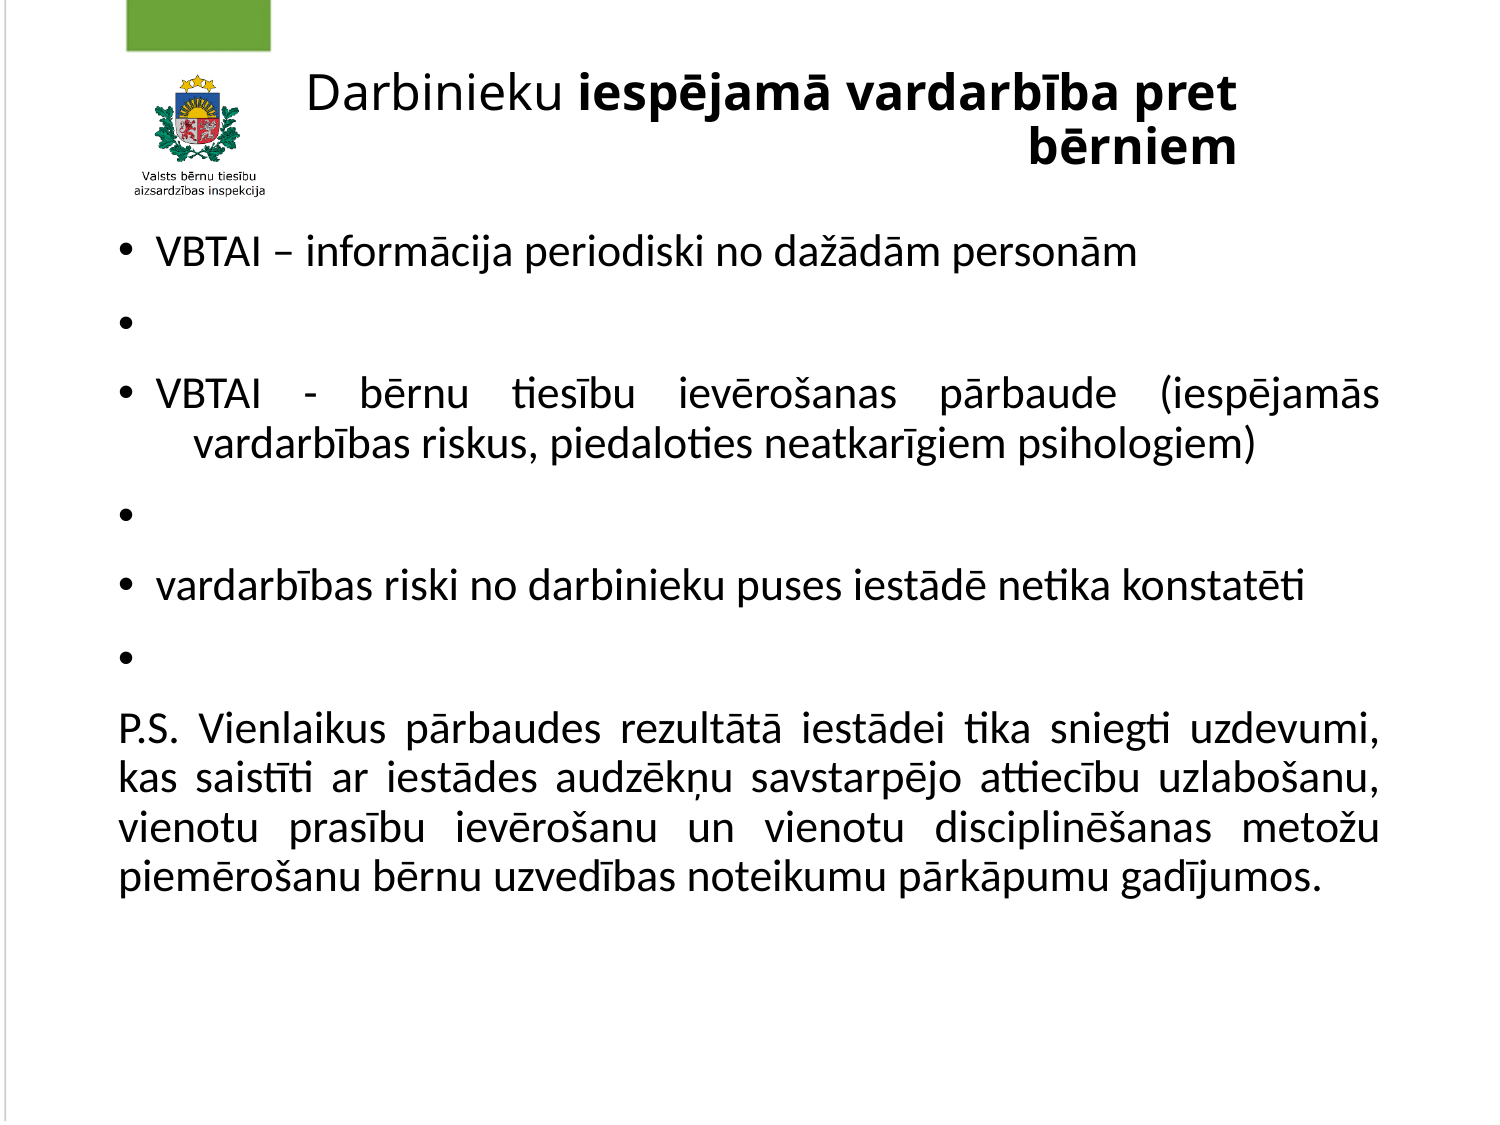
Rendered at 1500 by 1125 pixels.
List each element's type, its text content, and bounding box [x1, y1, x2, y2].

list VBTAI – informācija periodiski no dažādām personām VBTAI - bērnu tiesību ievērošanas pārbaude (iespējamās vardarbības riskus, piedaloties neatkarīgiem psihologiem) vardarbības riski no darbinieku puses iestādē netika konstatēti P.S. Vienlaikus pārbaudes rezultātā iestādei tika sniegti uzdevumi, kas saistīti ar iestādes audzēkņu savstarpējo attiecību uzlabošanu, vienotu prasību ievērošanu un vienotu disciplinēšanas metožu piemērošanu bērnu uzvedības noteikumu pārkāpumu gadījumos. [103, 219, 1397, 929]
title Darbinieku iespējamā vardarbība pret bērniem [290, 59, 1397, 150]
